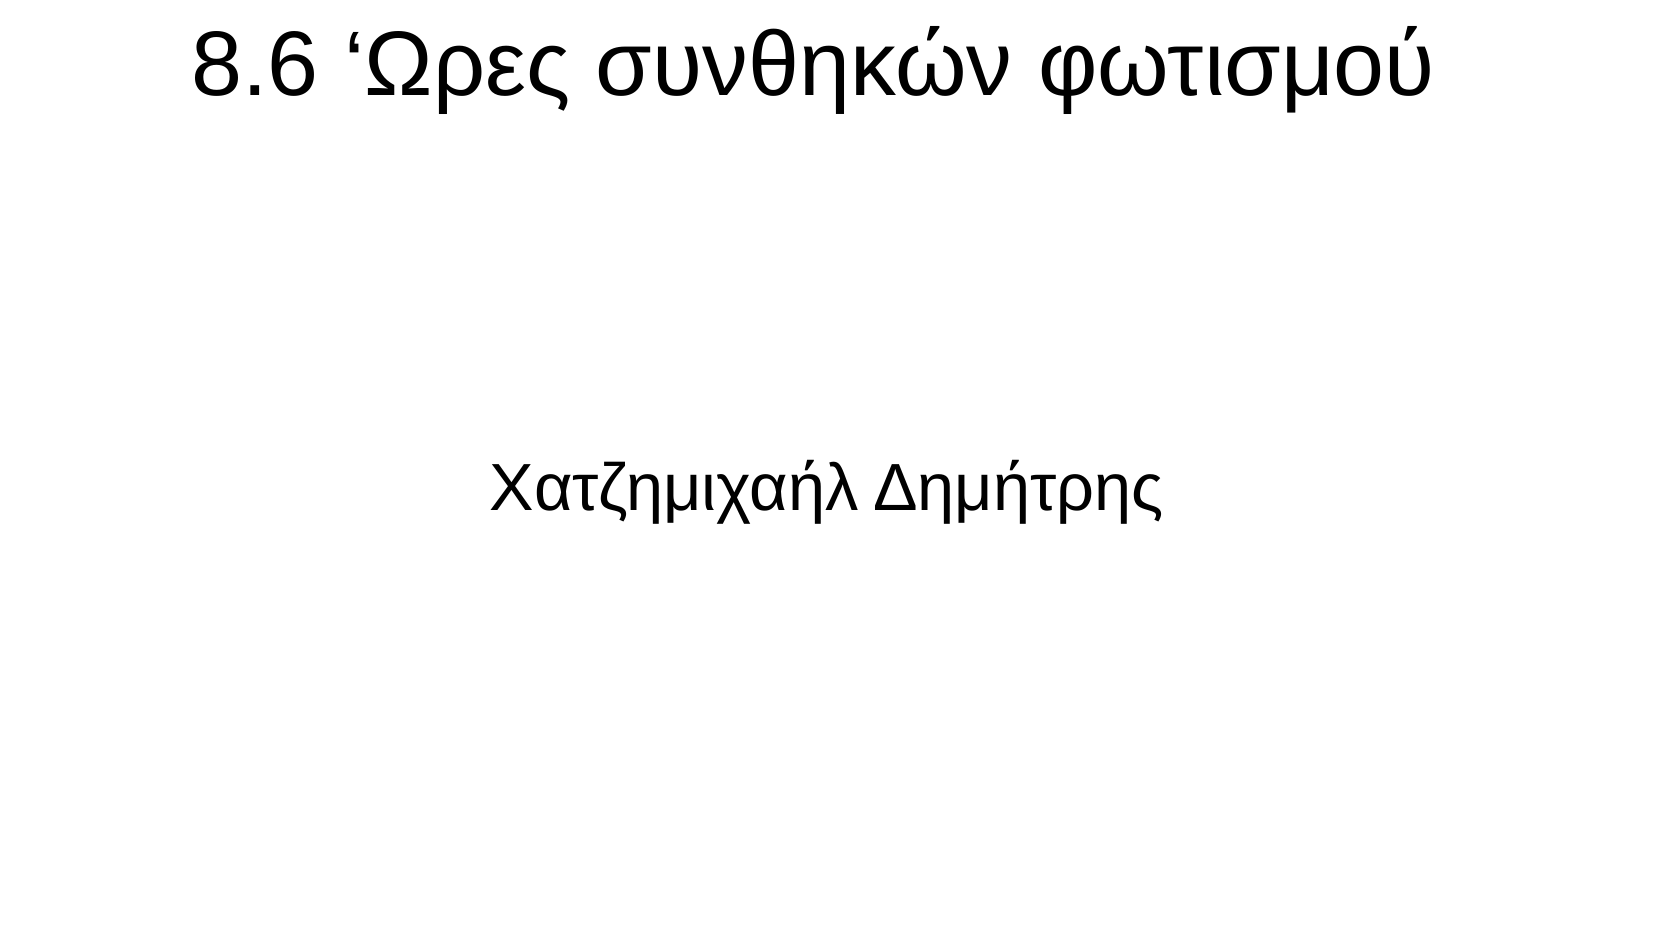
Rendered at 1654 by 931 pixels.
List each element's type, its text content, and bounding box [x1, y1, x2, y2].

title 8.6 ‘Ωρες συνθηκών φωτισμού [82, 12, 1571, 217]
subtitle Χατζημιχαήλ Δημήτρης [82, 217, 1571, 758]
